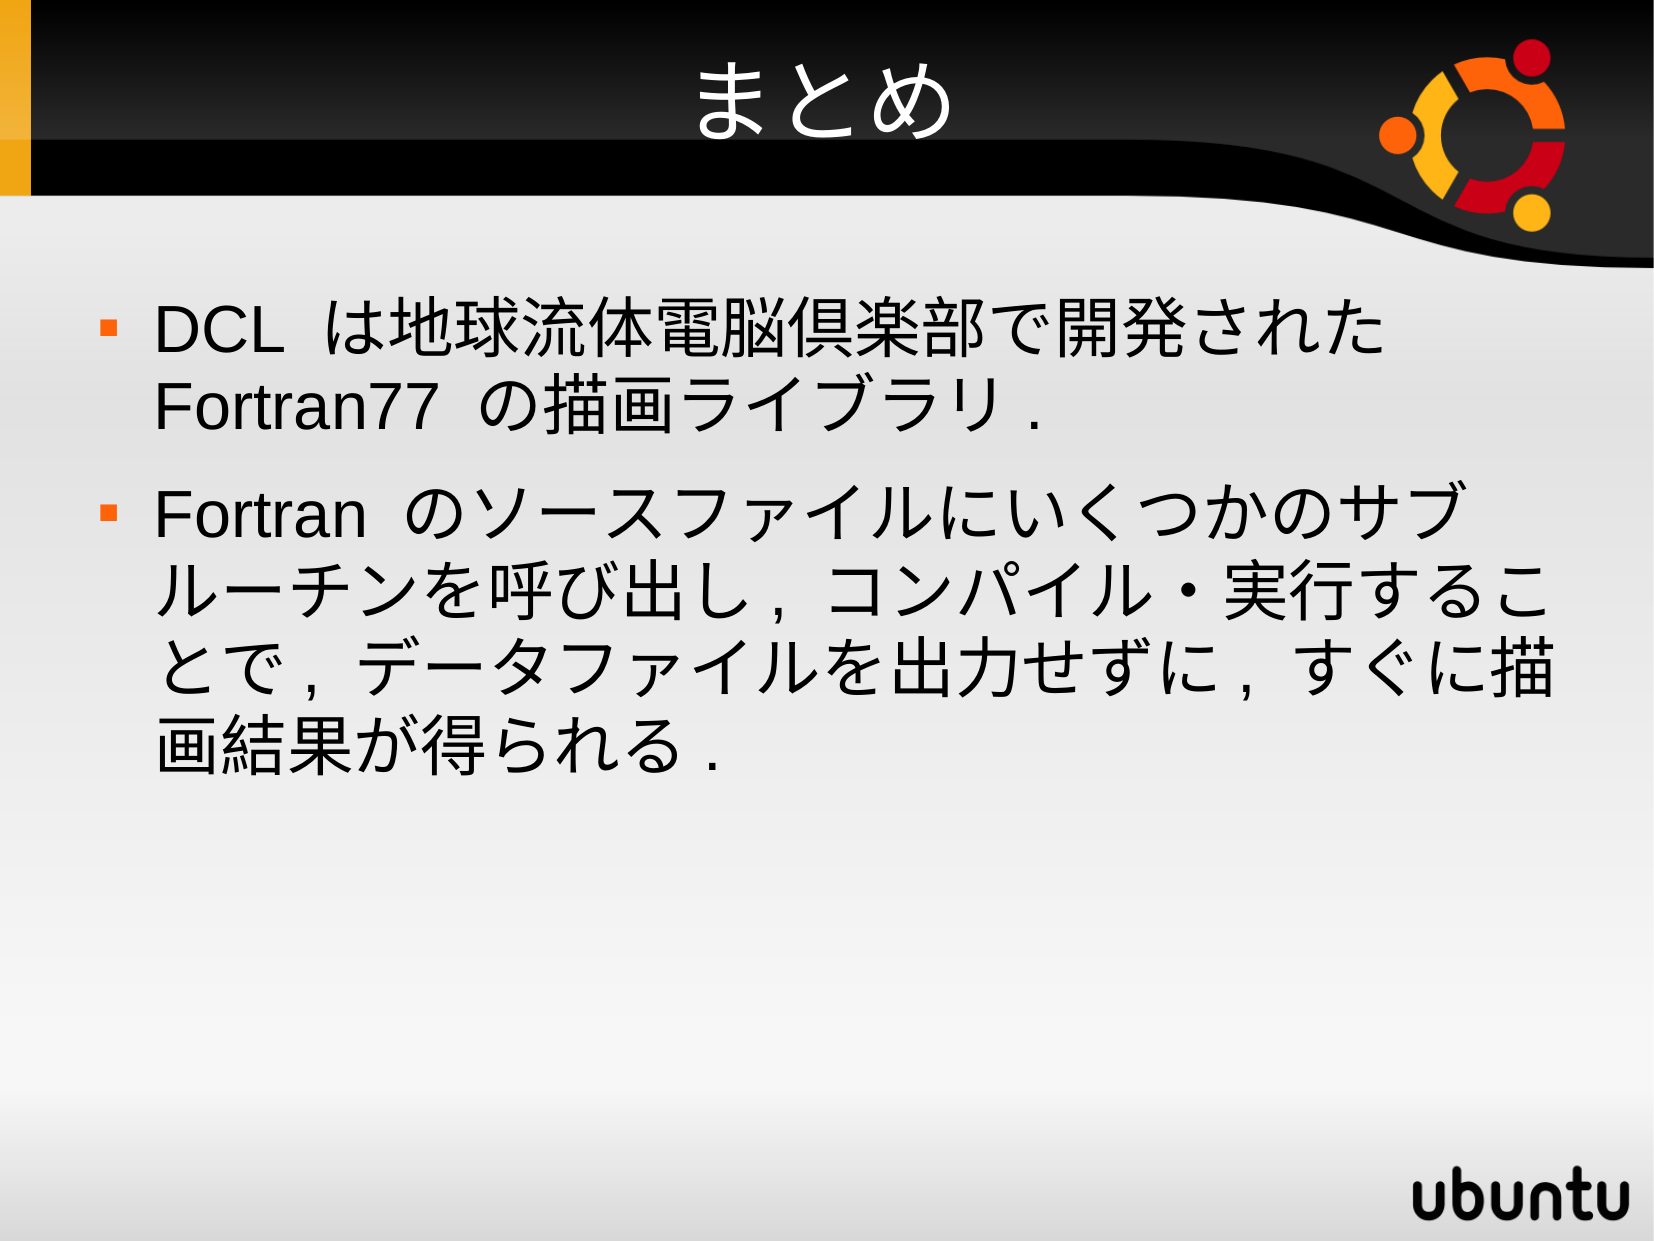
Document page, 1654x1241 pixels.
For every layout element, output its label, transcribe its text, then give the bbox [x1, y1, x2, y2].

list DCL は地球流体電脳倶楽部で開発された Fortran77 の描画ライブラリ. Fortran のソースファイルにいくつかのサブルーチンを呼び出し, コンパイル・実行することで, データファイルを出力せずに, すぐに描画結果が得られる. [82, 290, 1571, 1094]
picture [0, 0, 1654, 1241]
title まとめ [76, 7, 1565, 200]
